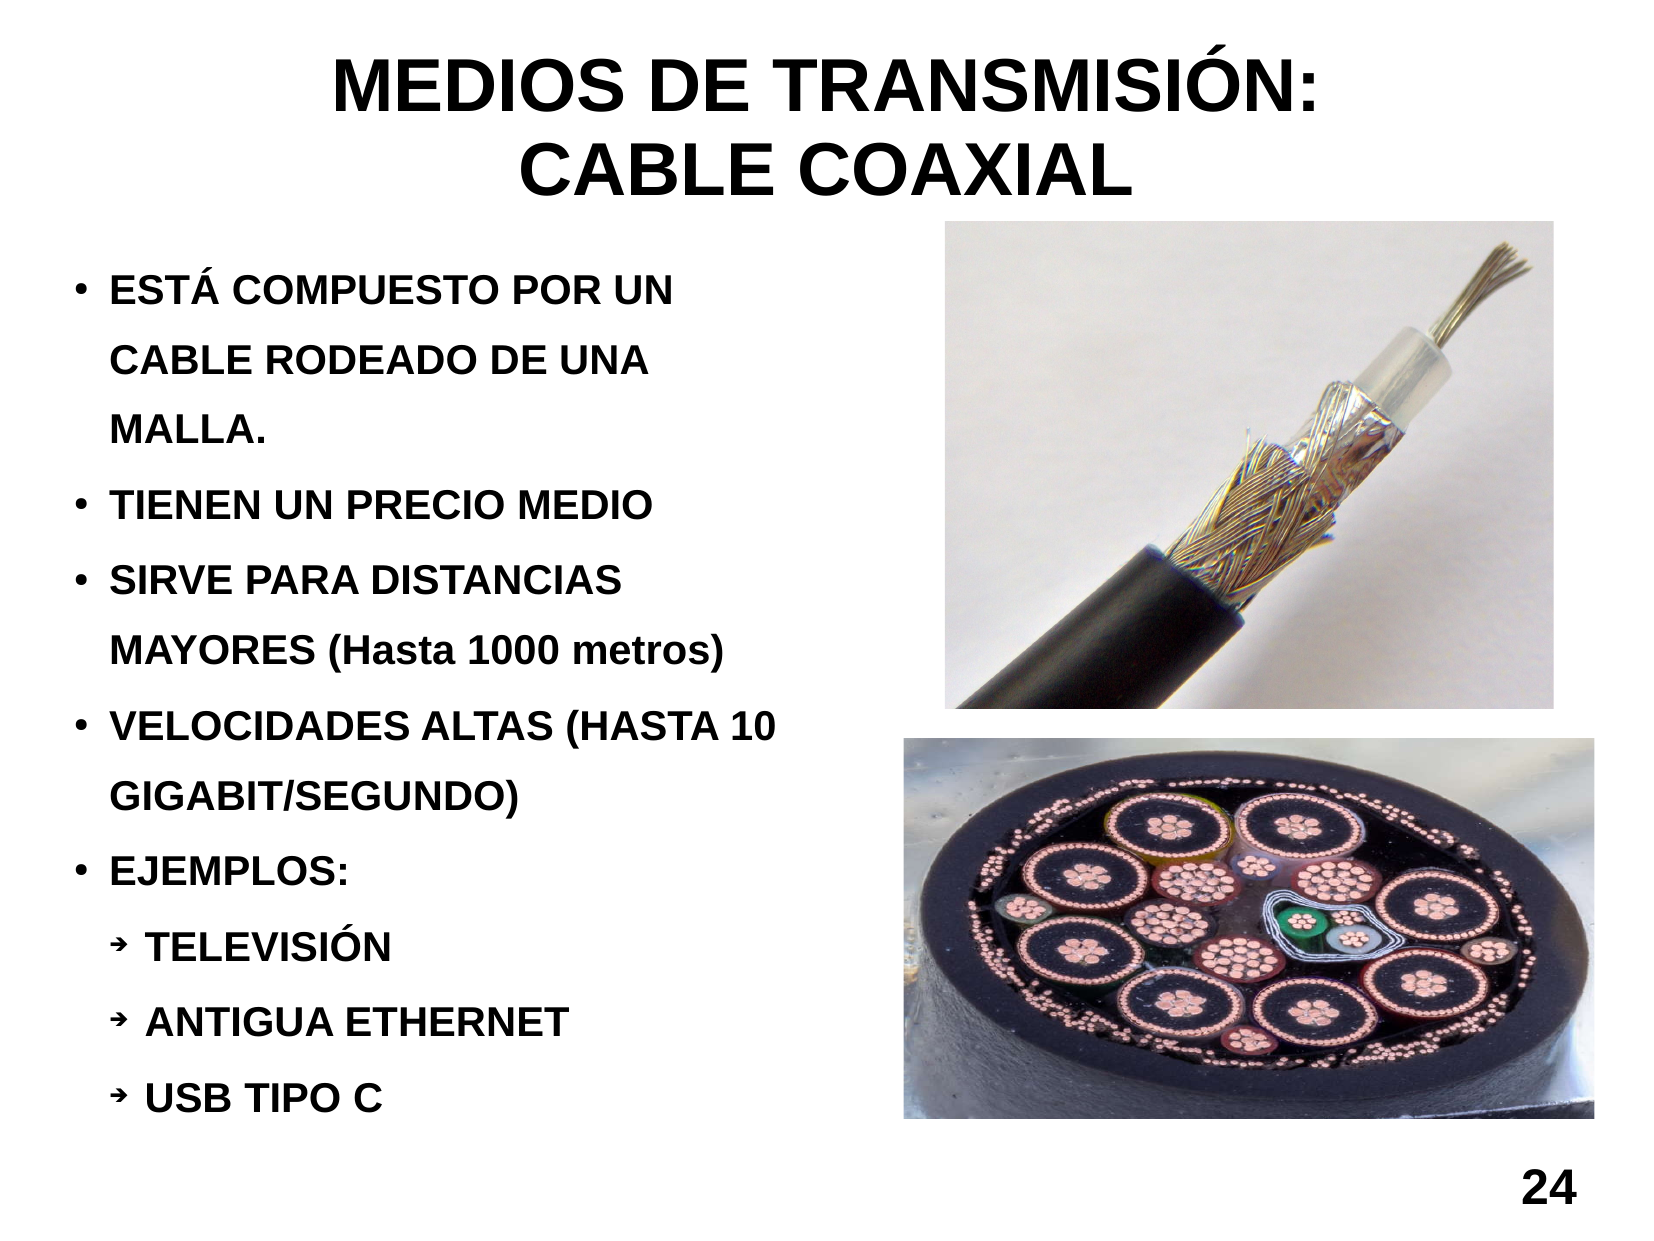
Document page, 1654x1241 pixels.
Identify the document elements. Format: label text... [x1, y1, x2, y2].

picture [903, 738, 1595, 1119]
picture [944, 221, 1554, 709]
title MEDIOS DE TRANSMISIÓN: CABLE COAXIAL [82, 23, 1571, 231]
text_box <número> [1506, 1151, 1654, 1223]
text_box ESTÁ COMPUESTO POR UN CABLE RODEADO DE UNA MALLA. TIENEN UN PRECIO MEDIO SIRVE PARA DISTANCIAS MAYORES (Hasta 1000 metros) VELOCIDADES ALTAS (HASTA 10 GIGABIT/SEGUNDO) EJEMPLOS: TELEVISIÓN ANTIGUA ETHERNET USB TIPO C [59, 236, 798, 1129]
